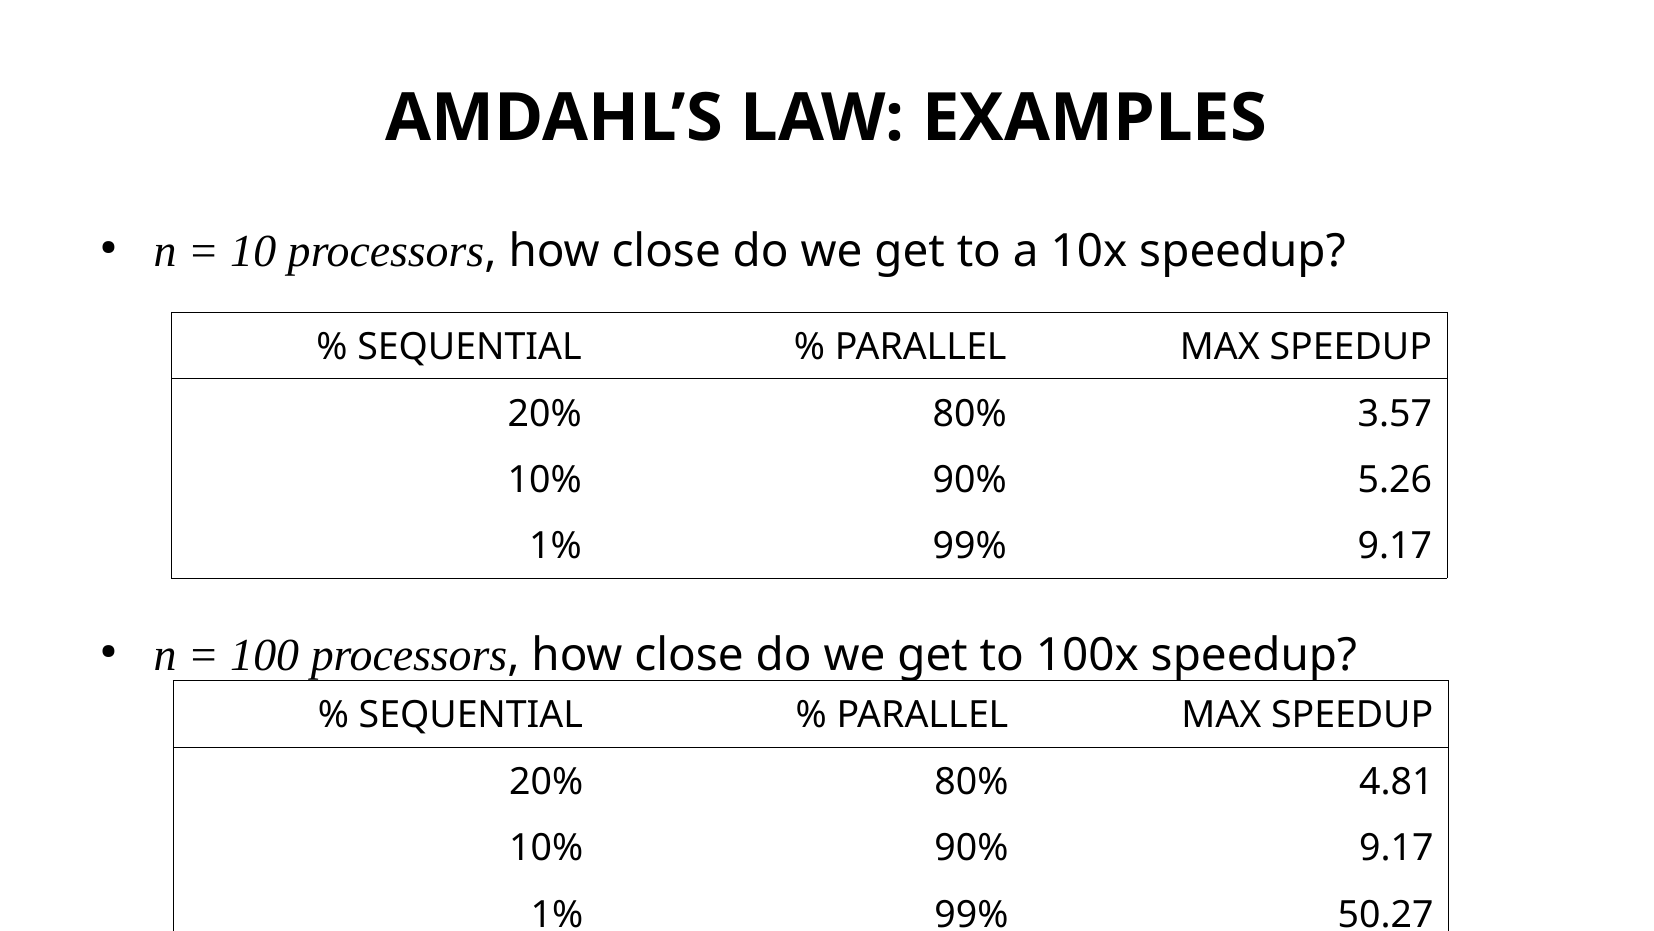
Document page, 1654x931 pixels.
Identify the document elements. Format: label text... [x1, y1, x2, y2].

table_cell 99% [598, 880, 1023, 931]
table_header % PARALLEL [598, 681, 1023, 747]
table_header % SEQUENTIAL [174, 681, 598, 747]
table_cell 80% [597, 379, 1022, 445]
table_cell 20% [172, 379, 597, 445]
table_cell 9.17 [1023, 813, 1448, 880]
table_header % PARALLEL [597, 313, 1022, 378]
table_header % SEQUENTIAL [172, 313, 597, 378]
table_cell 99% [597, 511, 1022, 578]
table_header MAX SPEEDUP [1023, 681, 1448, 747]
table_cell 3.57 [1022, 379, 1447, 445]
table_cell 20% [174, 748, 598, 813]
table_cell 10% [174, 813, 598, 880]
table_cell 90% [598, 813, 1023, 880]
table_cell 1% [172, 511, 597, 578]
table_cell 50.27 [1023, 880, 1448, 931]
table_cell 90% [597, 445, 1022, 511]
table_header MAX SPEEDUP [1022, 313, 1447, 378]
table_cell 80% [598, 748, 1023, 813]
table_cell 4.81 [1023, 748, 1448, 813]
list n = 10 processors, how close do we get to a 10x speedup? n = 100 processors, how close do we get to 100x speedup? [82, 217, 1571, 757]
table_cell 1% [174, 880, 598, 931]
title AMDAHL’S LAW: EXAMPLES [82, 36, 1571, 193]
table_cell 10% [172, 445, 597, 511]
table_cell 9.17 [1022, 511, 1447, 578]
table_cell 5.26 [1022, 445, 1447, 511]
